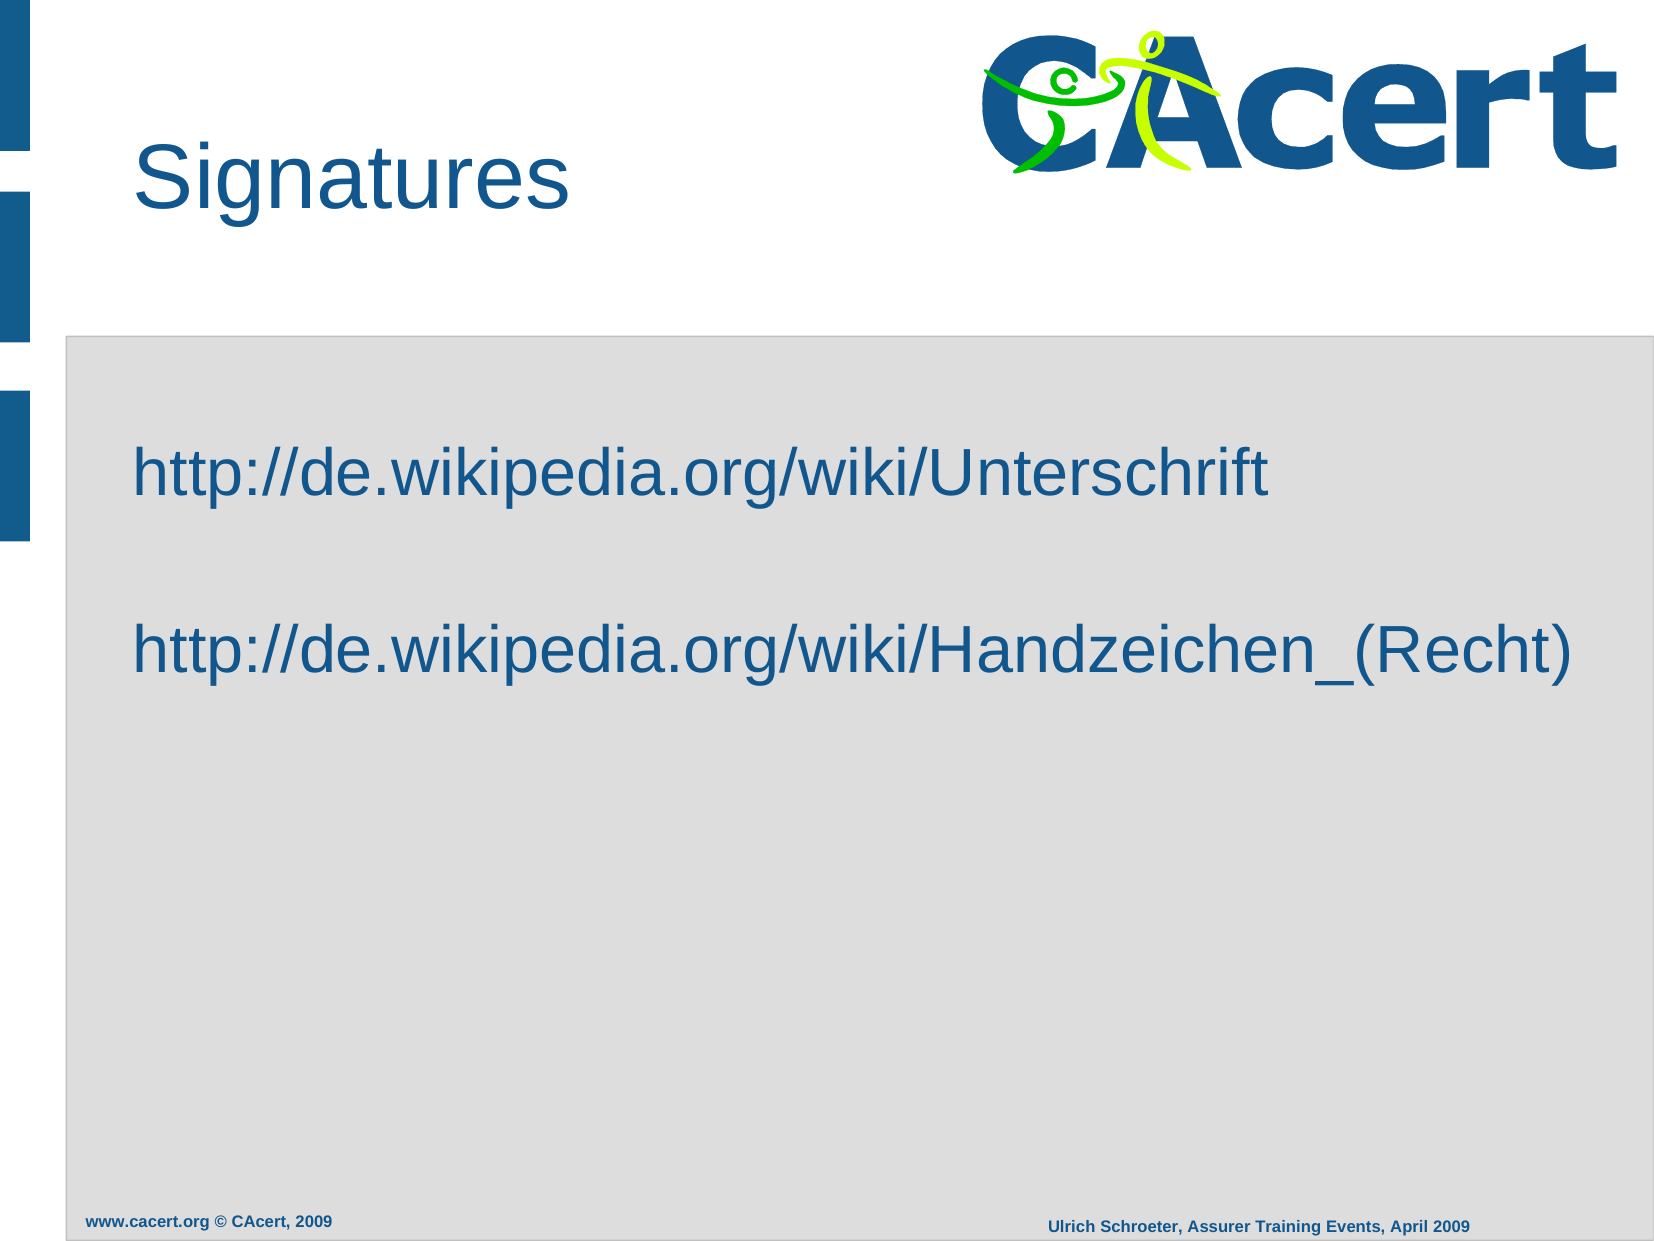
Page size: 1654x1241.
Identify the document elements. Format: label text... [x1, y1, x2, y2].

text_box Signatures [118, 118, 587, 236]
text_box http://de.wikipedia.org/wiki/Unterschrift http://de.wikipedia.org/wiki/Handzeichen_(Recht) [118, 413, 1589, 695]
